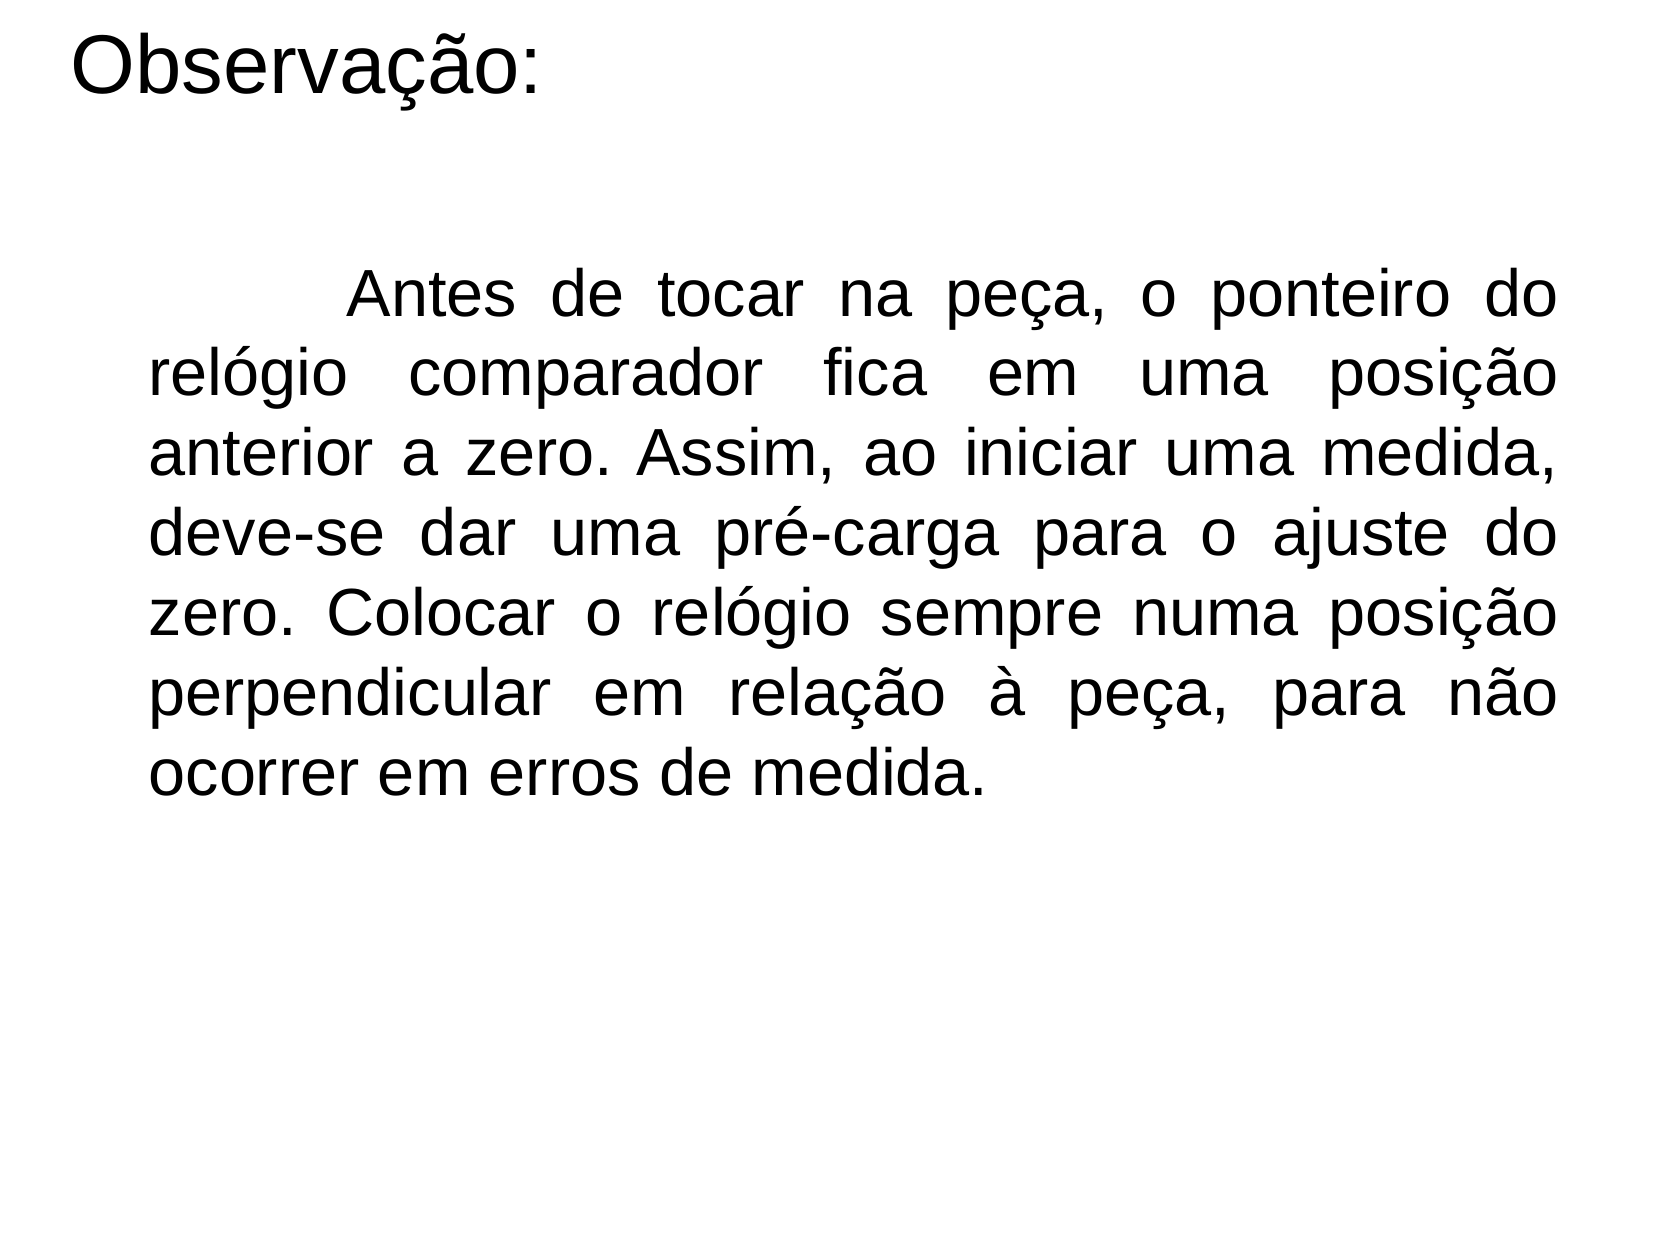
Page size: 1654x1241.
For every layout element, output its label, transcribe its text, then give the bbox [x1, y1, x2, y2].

list Antes de tocar na peça, o ponteiro do relógio comparador fica em uma posição anterior a zero. Assim, ao iniciar uma medida, deve-se dar uma pré-carga para o ajuste do zero. Colocar o relógio sempre numa posição perpendicular em relação à peça, para não ocorrer em erros de medida. [84, 242, 1573, 1061]
title Observação: [1, 3, 613, 211]
